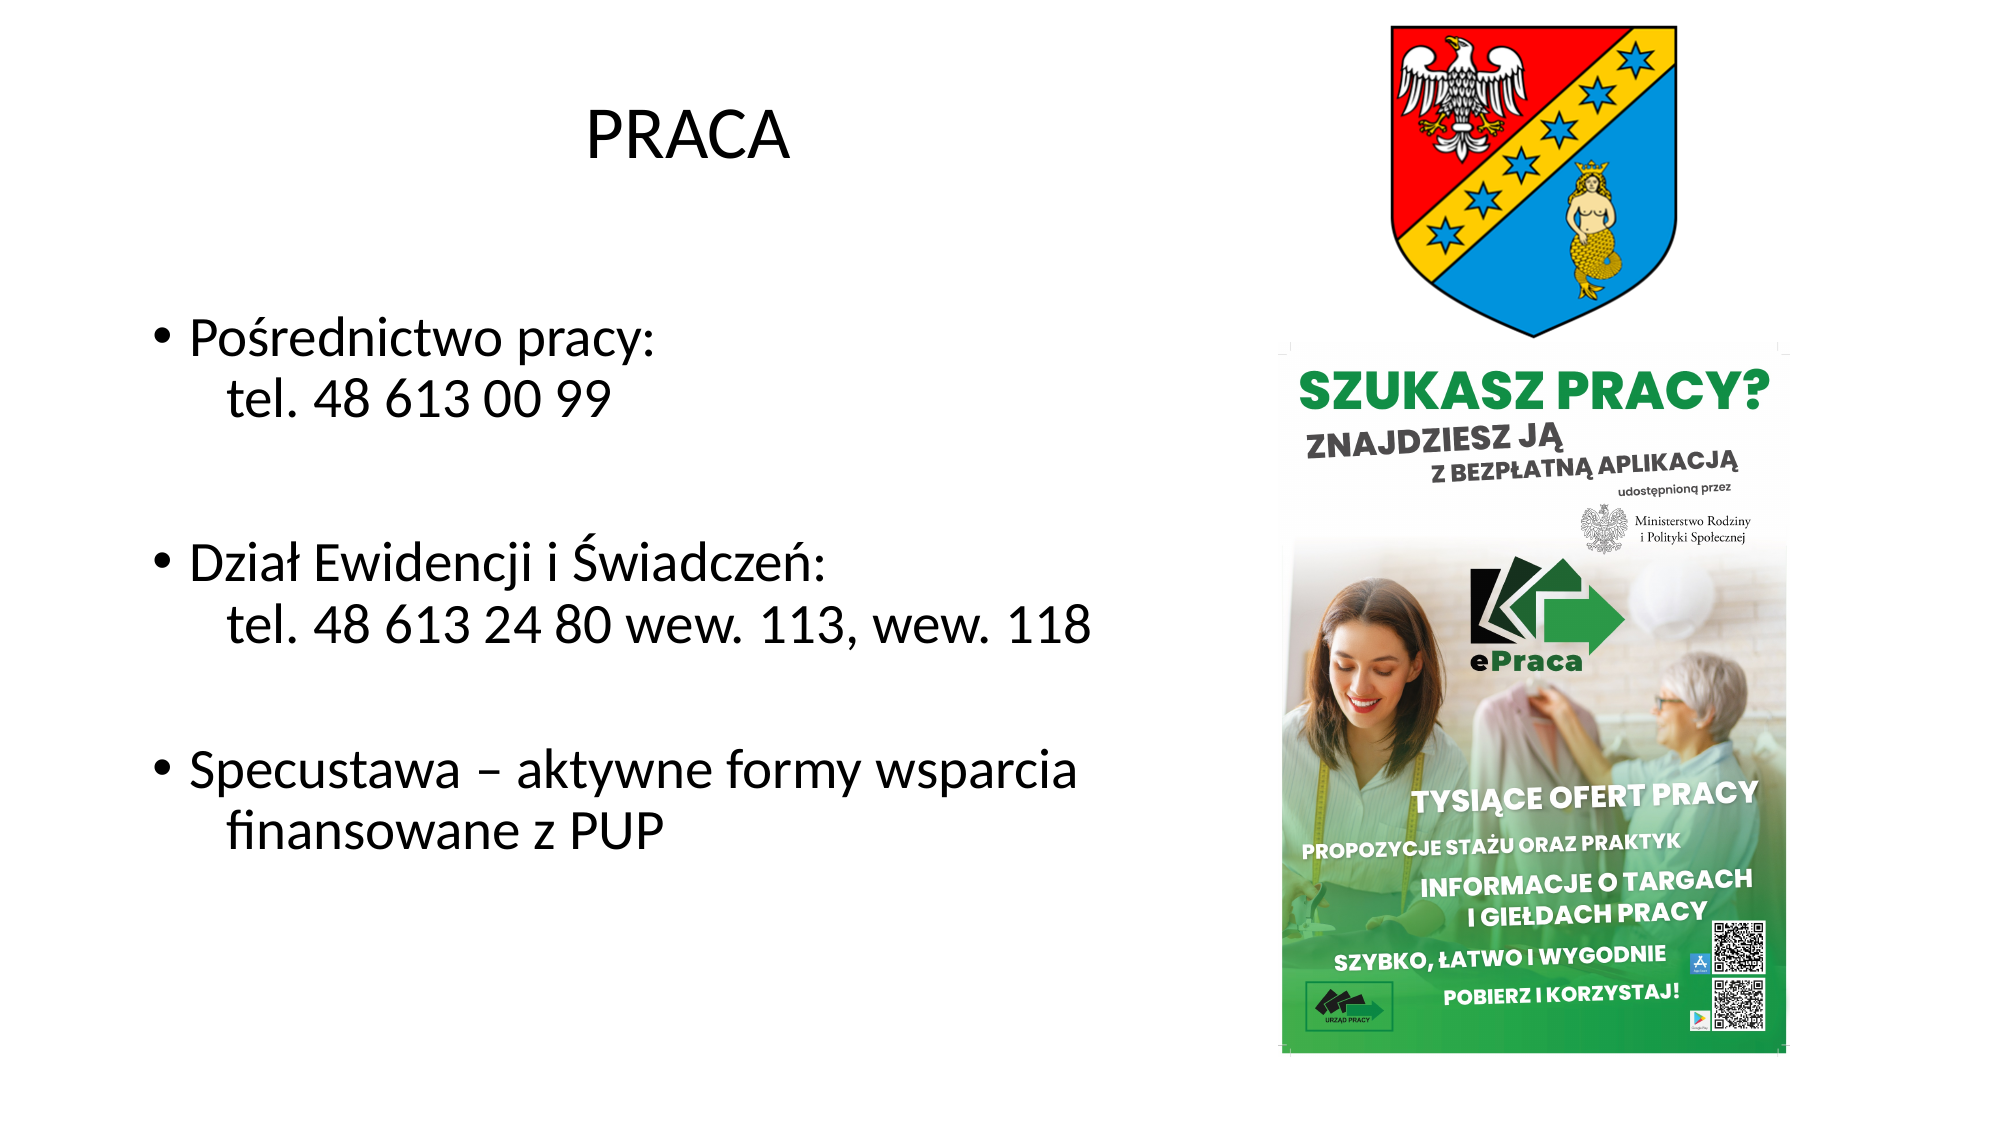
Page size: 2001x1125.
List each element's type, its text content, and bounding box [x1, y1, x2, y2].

list Pośrednictwo pracy: tel. 48 613 00 99 Dział Ewidencji i Świadczeń: tel. 48 613 24 80 wew. 113, wew. 118 Specustawa – aktywne formy wsparcia finansowane z PUP [137, 299, 1125, 921]
picture [1278, 21, 1790, 1057]
text_box PRACA [200, 75, 1177, 182]
